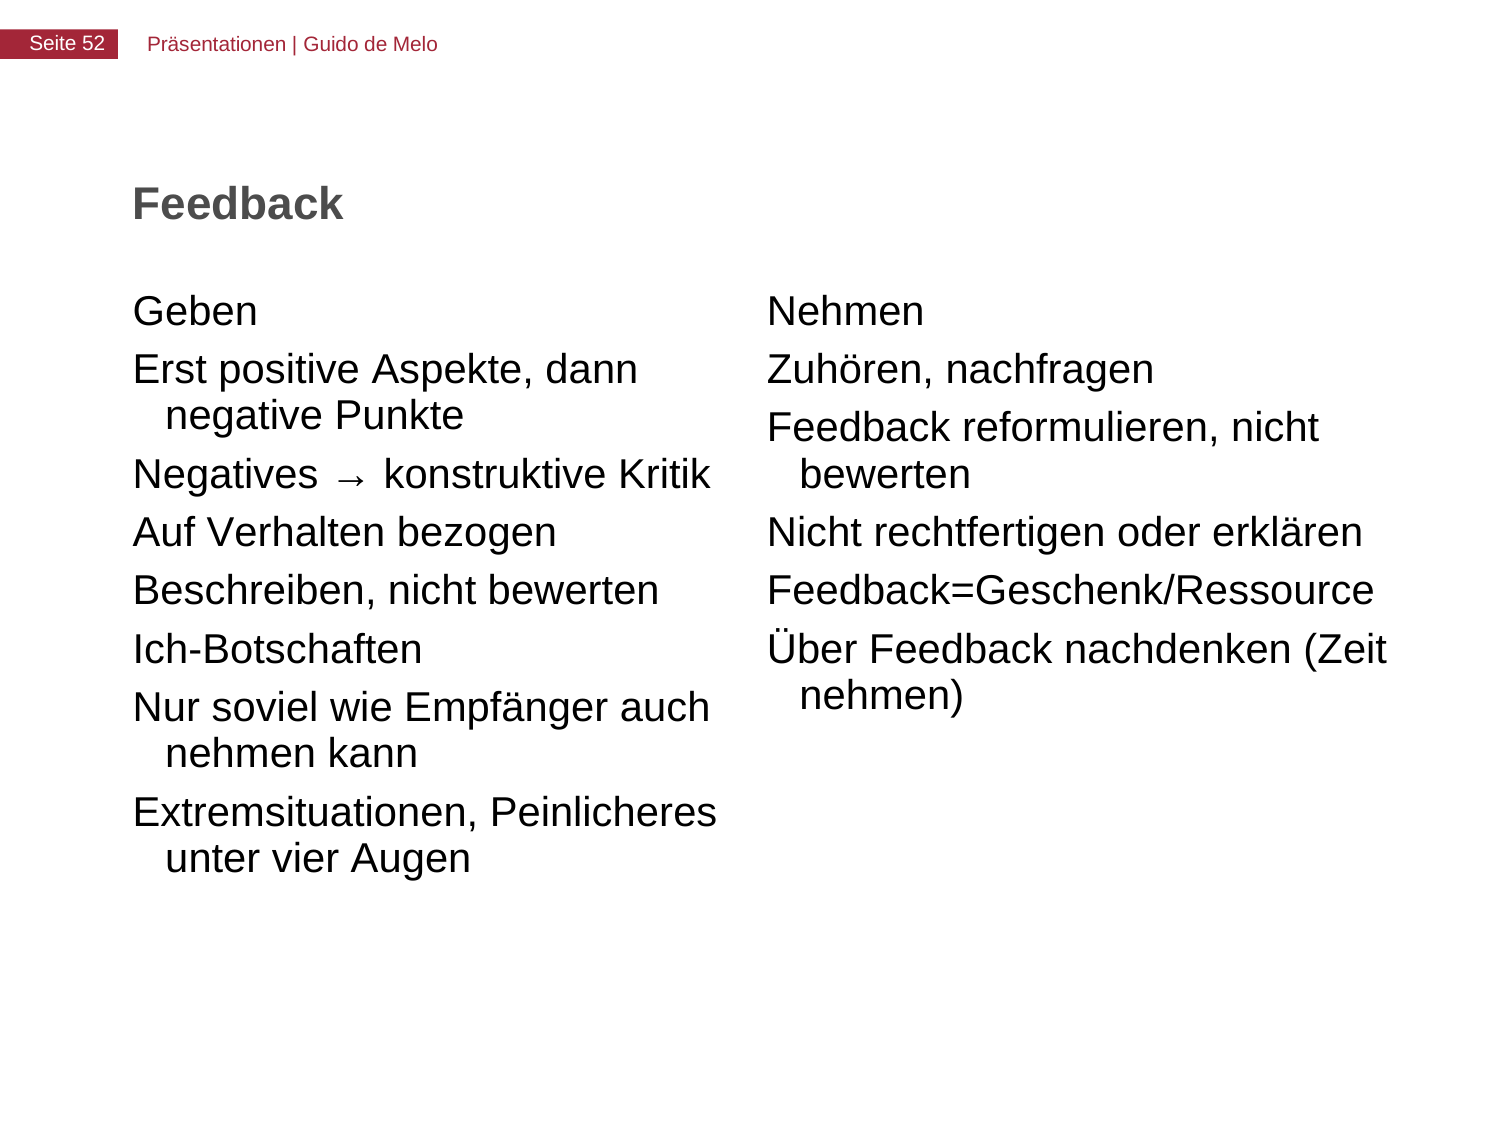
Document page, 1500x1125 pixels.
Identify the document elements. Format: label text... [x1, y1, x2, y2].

list Nehmen Zuhören, nachfragen Feedback reformulieren, nicht bewerten Nicht rechtfertigen oder erklären Feedback=Geschenk/Ressource Über Feedback nachdenken (Zeit nehmen) [766, 287, 1426, 888]
title Feedback [132, 149, 1413, 258]
list Geben Erst positive Aspekte, dann negative Punkte Negatives → konstruktive Kritik Auf Verhalten bezogen Beschreiben, nicht bewerten Ich-Botschaften Nur soviel wie Empfänger auch nehmen kann Extremsituationen, Peinlicheres unter vier Augen [132, 287, 737, 932]
